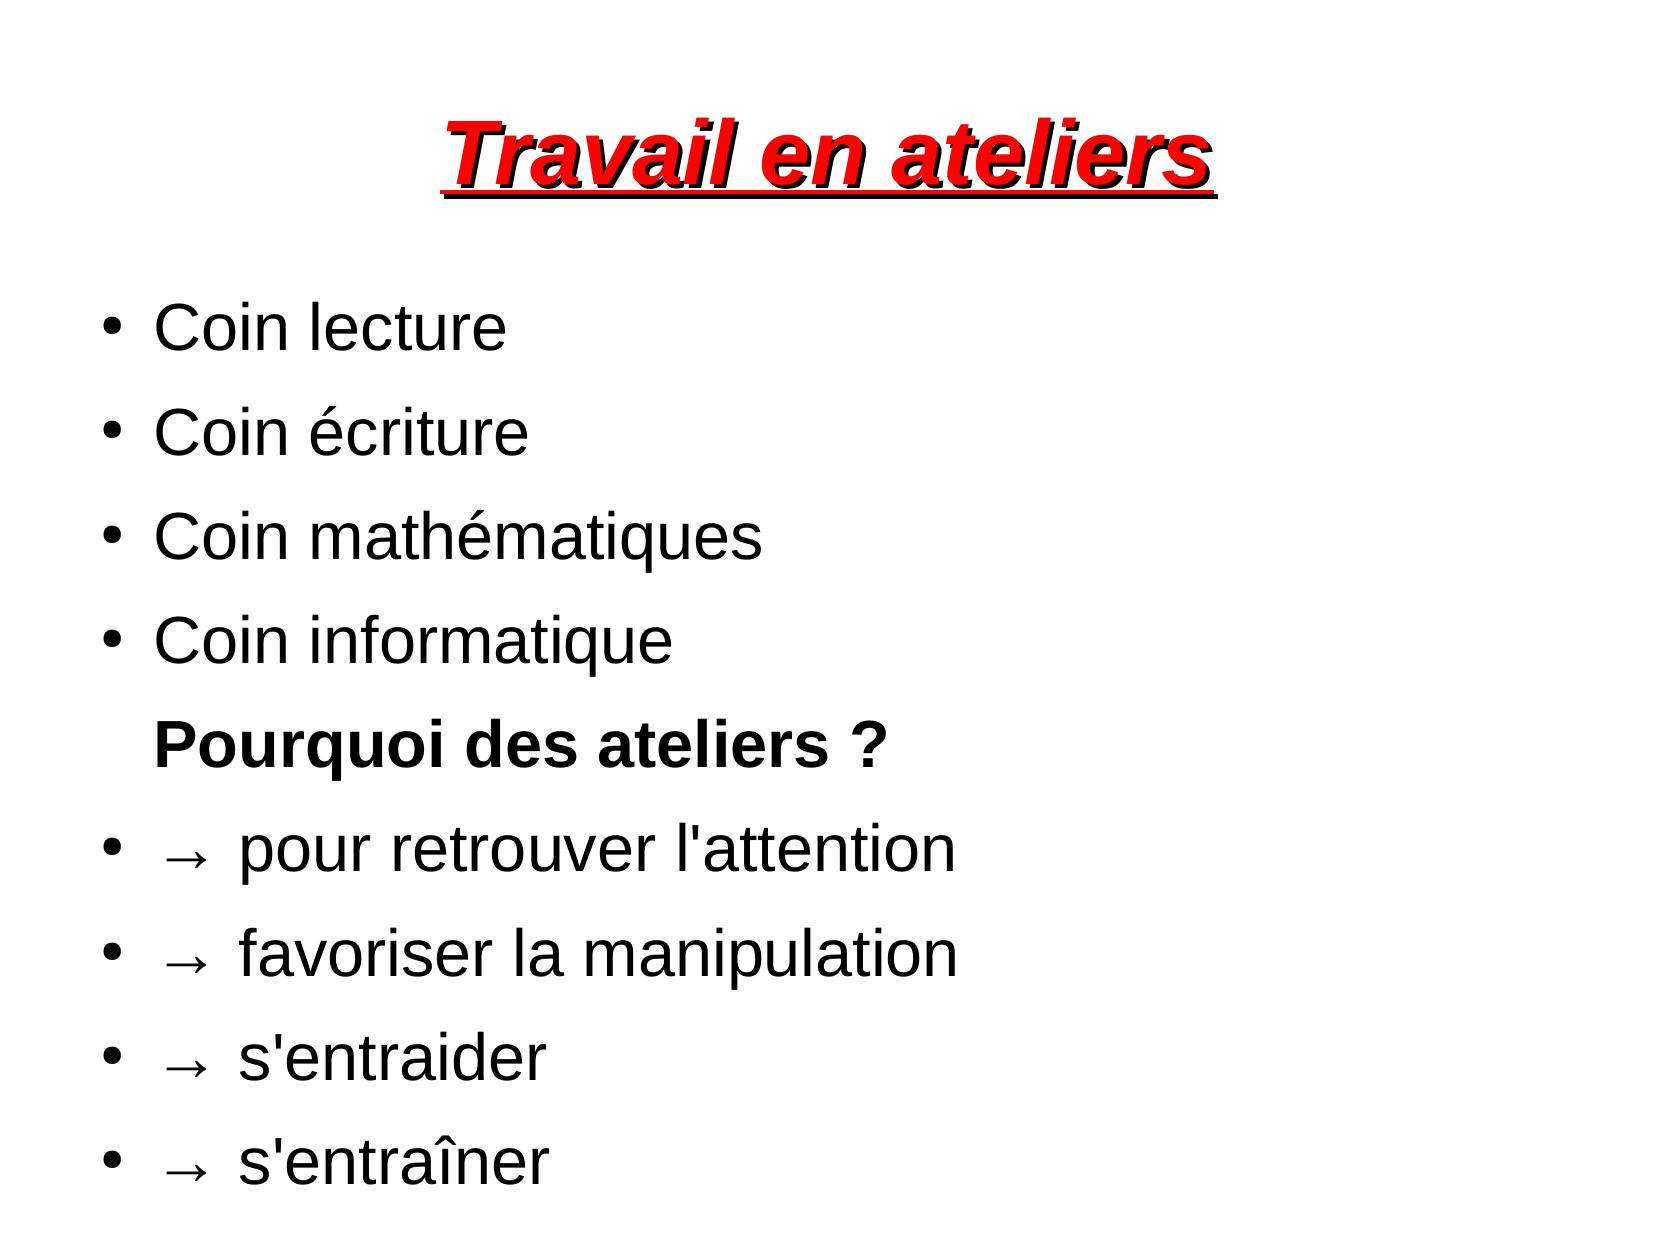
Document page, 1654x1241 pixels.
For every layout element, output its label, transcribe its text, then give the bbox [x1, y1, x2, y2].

list Coin lecture Coin écriture Coin mathématiques Coin informatique Pourquoi des ateliers ? → pour retrouver l'attention → favoriser la manipulation → s'entraider → s'entraîner [82, 290, 1571, 1199]
title Travail en ateliers [82, 49, 1571, 257]
